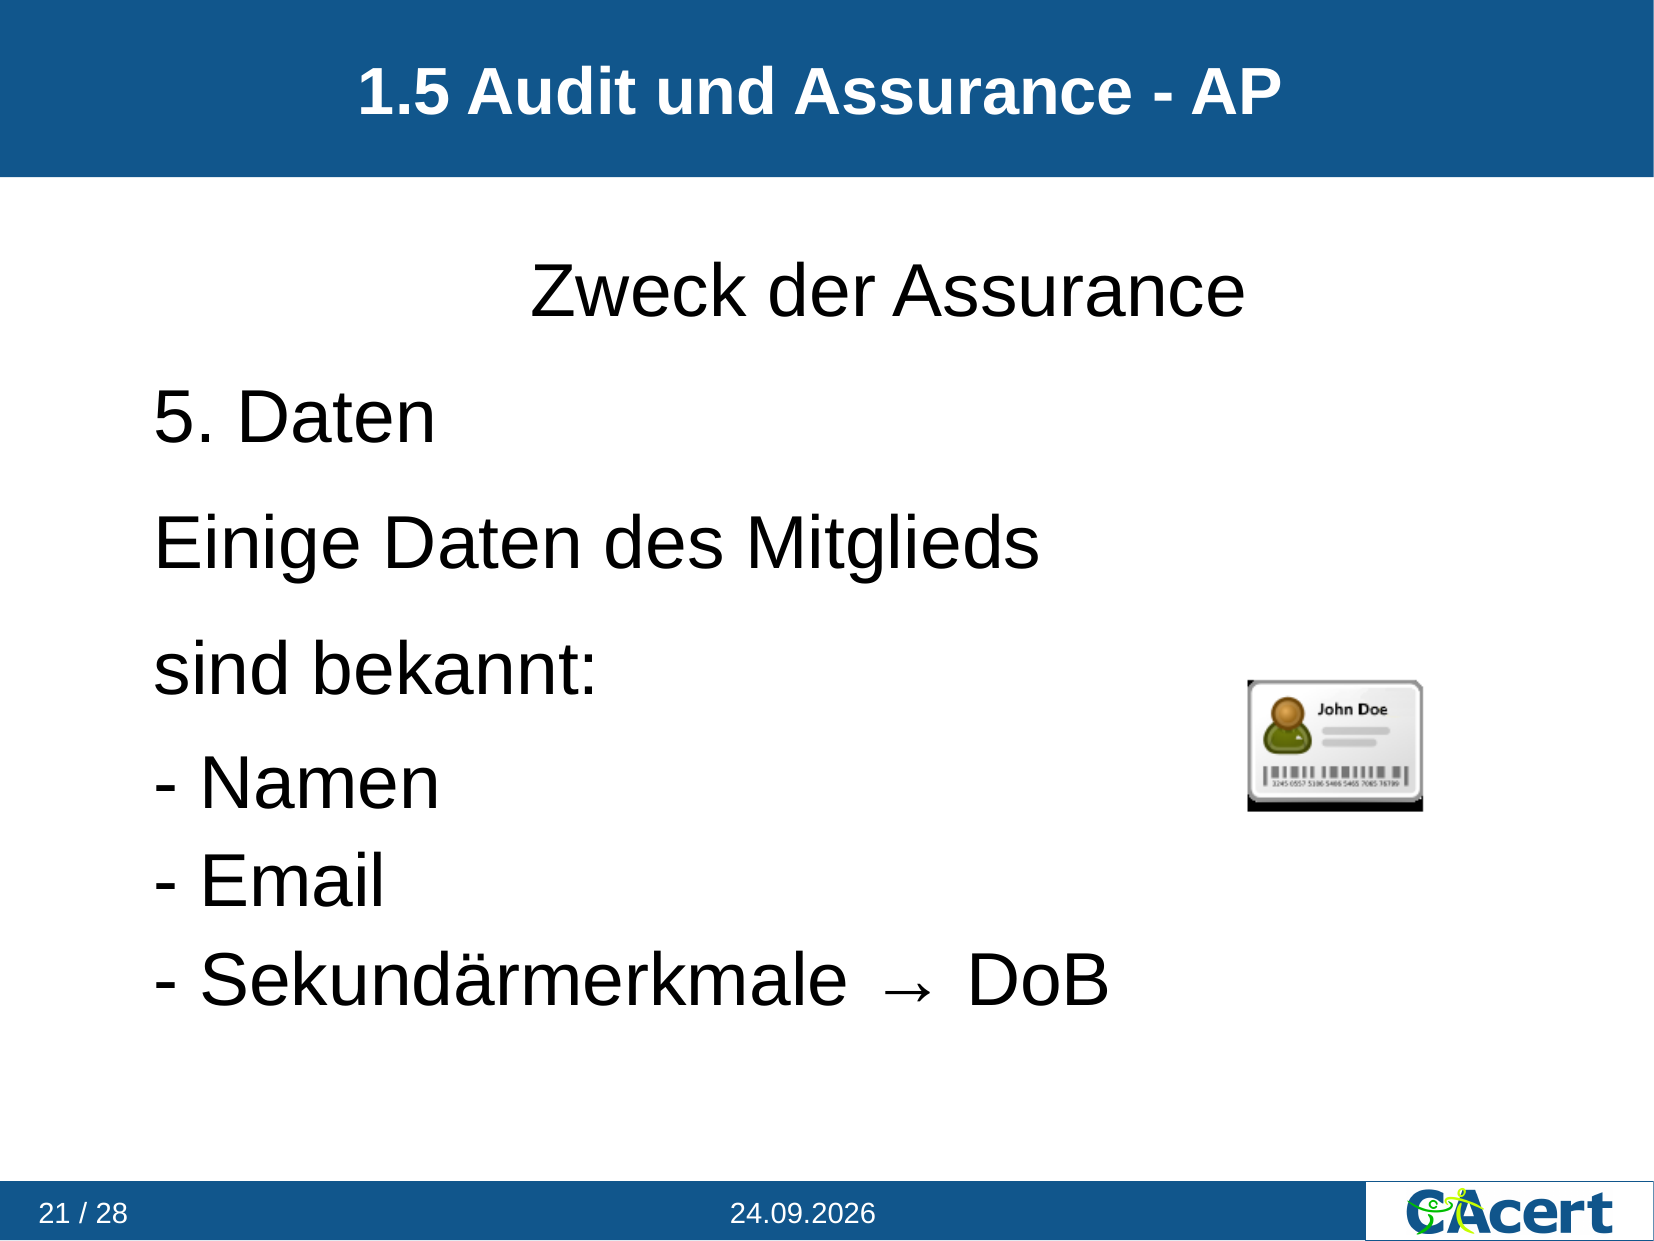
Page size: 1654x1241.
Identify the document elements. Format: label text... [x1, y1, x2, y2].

title 1.5 Audit und Assurance - AP [76, 17, 1565, 166]
list Zweck der Assurance 5. Daten Einige Daten des Mitglieds sind bekannt: - Namen - Email - Sekundärmerkmale → DoB [82, 206, 1625, 1065]
picture [1240, 649, 1428, 838]
picture [1406, 1187, 1613, 1235]
